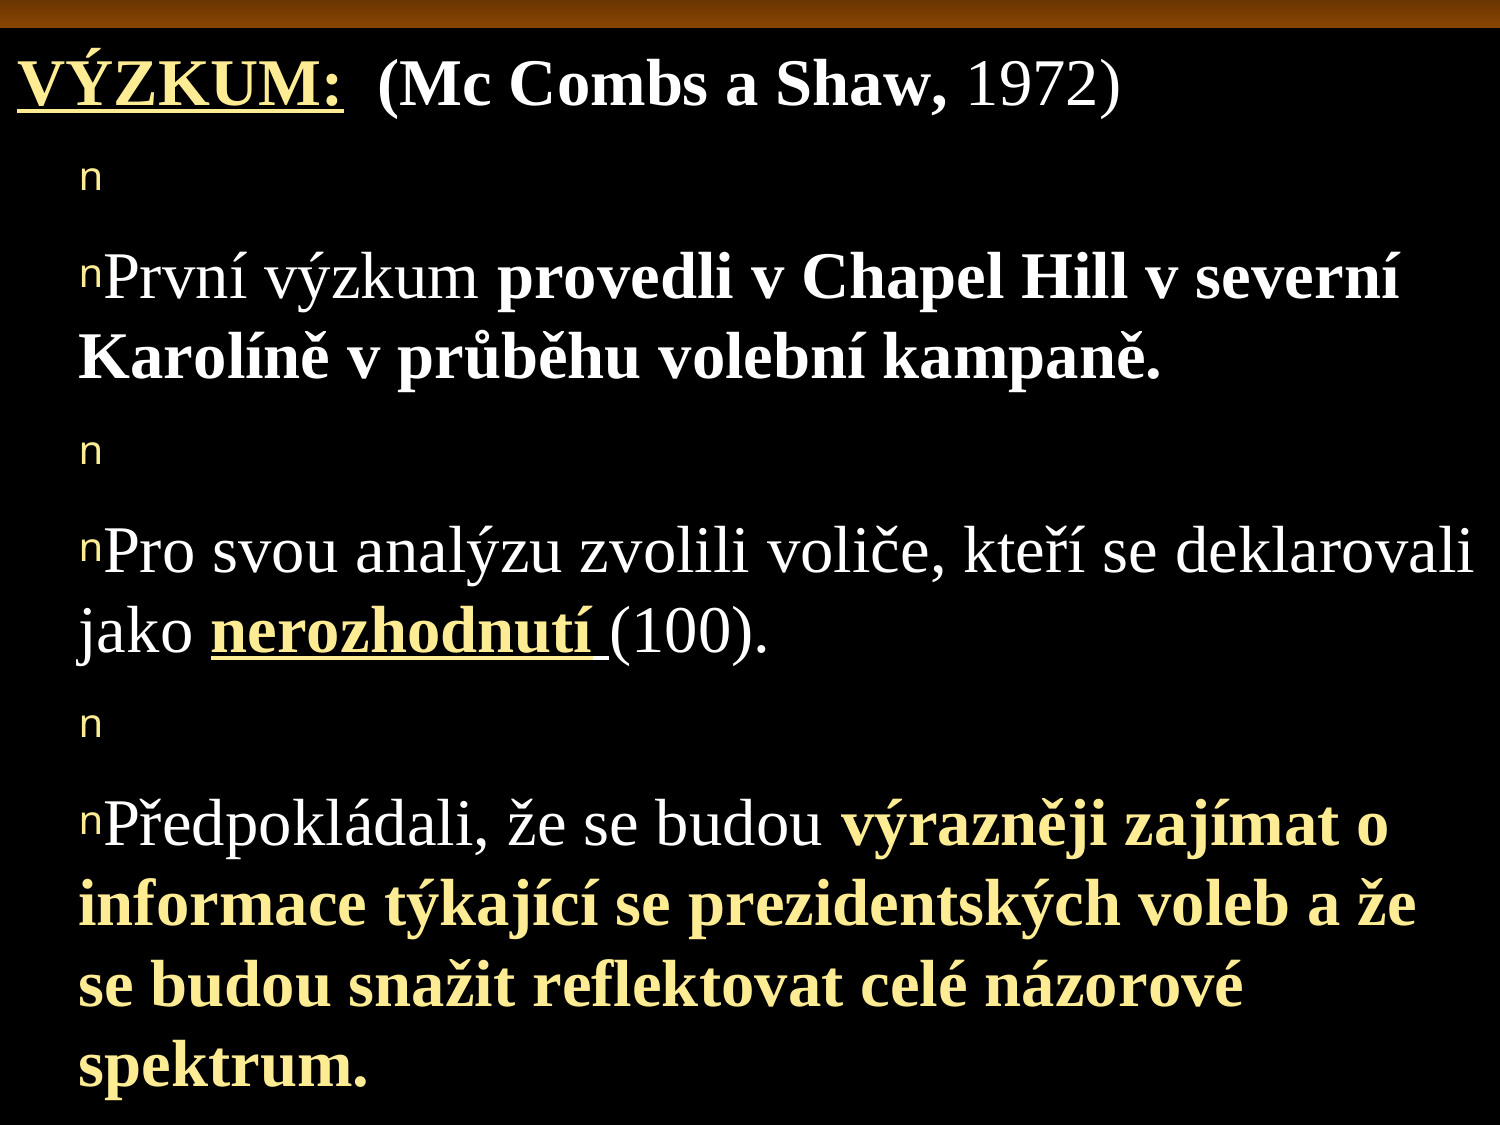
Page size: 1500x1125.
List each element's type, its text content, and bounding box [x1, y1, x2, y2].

list VÝZKUM: (Mc Combs a Shaw, 1972) První výzkum provedli v Chapel Hill v severní Karolíně v průběhu volební kampaně. Pro svou analýzu zvolili voliče, kteří se deklarovali jako nerozhodnutí (100). Předpokládali, že se budou výrazněji zajímat o informace týkající se prezidentských voleb a že se budou snažit reflektovat celé názorové spektrum. [0, 31, 1500, 1125]
